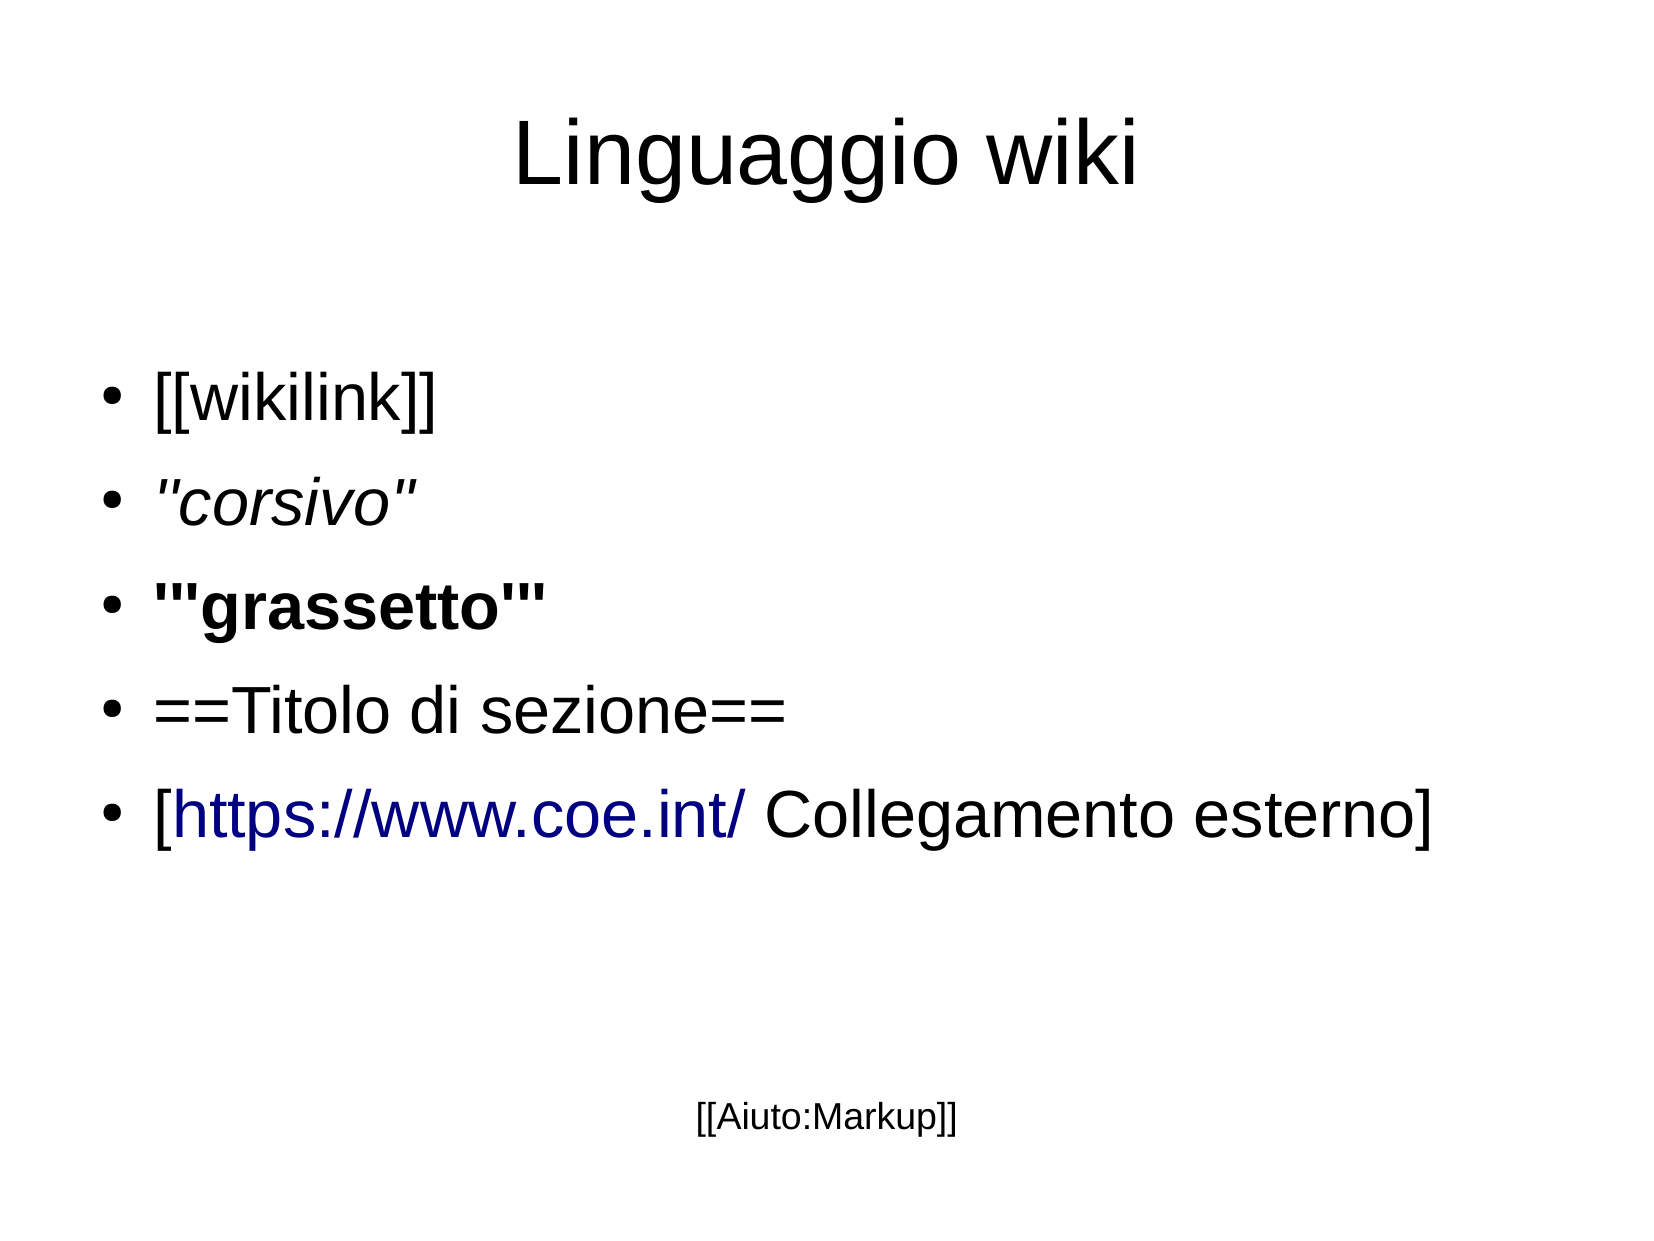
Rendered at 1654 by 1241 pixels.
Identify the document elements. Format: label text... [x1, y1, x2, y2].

list [[wikilink]] ''corsivo'' '''grassetto''' ==Titolo di sezione== [https://www.coe.int/ Collegamento esterno] [82, 360, 1538, 880]
text_box [[Aiuto:Markup]] [490, 1065, 1163, 1168]
title Linguaggio wiki [82, 100, 1571, 206]
